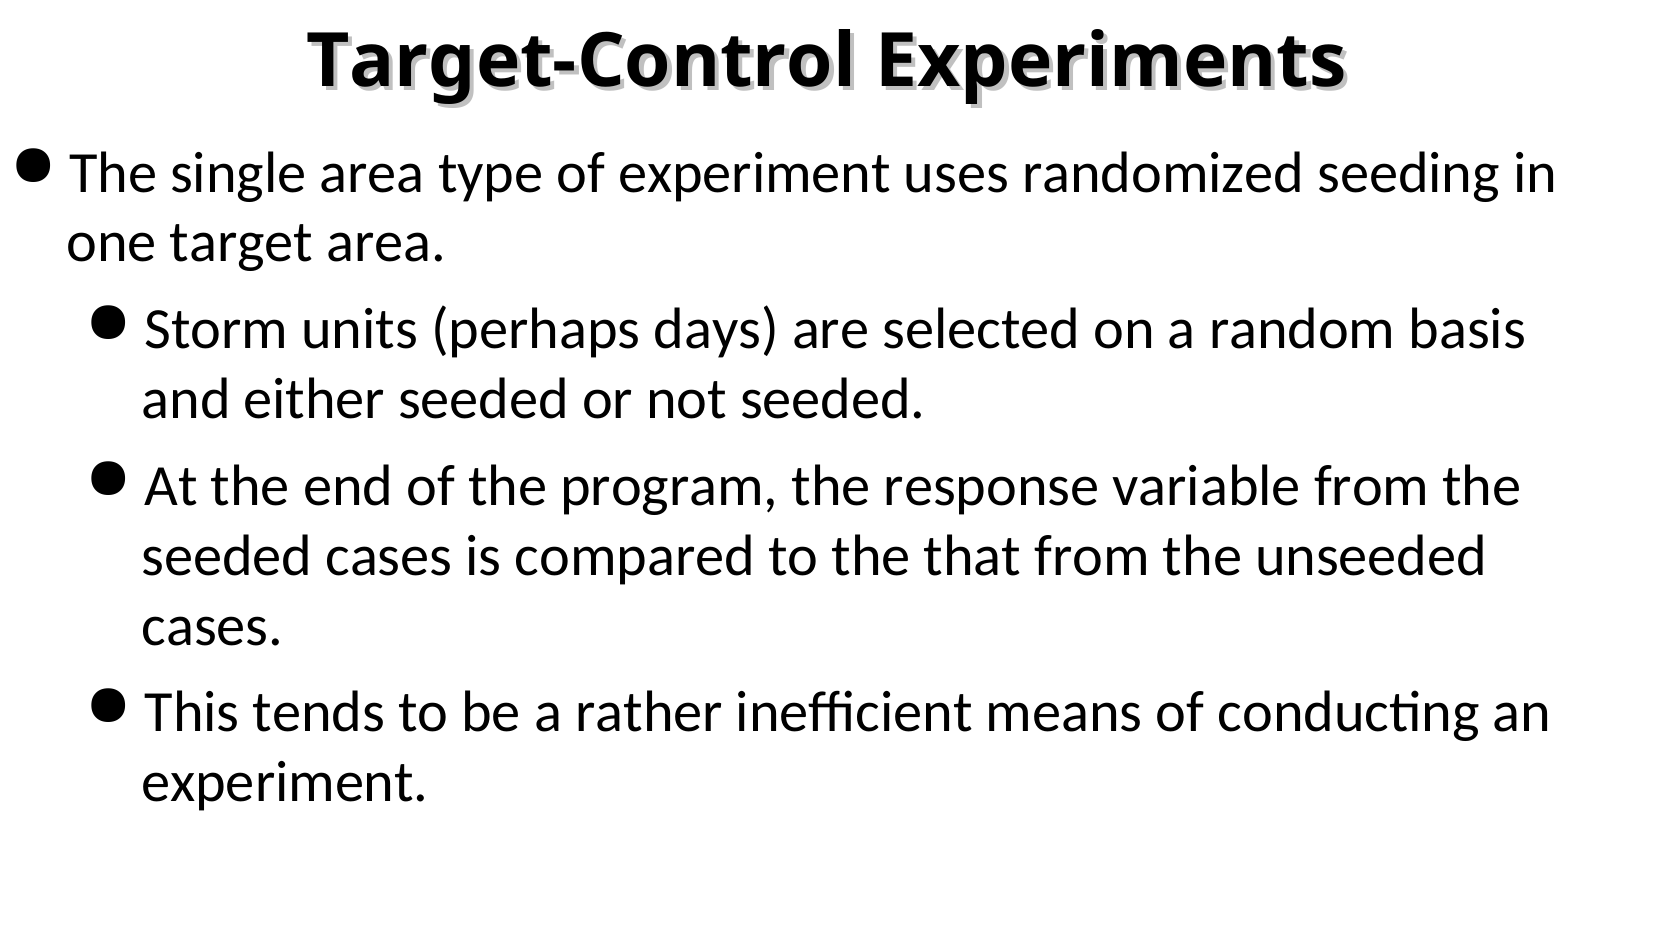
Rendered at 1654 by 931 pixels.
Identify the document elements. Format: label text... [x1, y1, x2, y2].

title Target-Control Experiments [0, 5, 1654, 107]
text_box The single area type of experiment uses randomized seeding in one target area. Storm units (perhaps days) are selected on a random basis and either seeded or not seeded. At the end of the program, the response variable from the seeded cases is compared to the that from the unseeded cases. This tends to be a rather inefficient means of conducting an experiment. [0, 49, 1576, 891]
